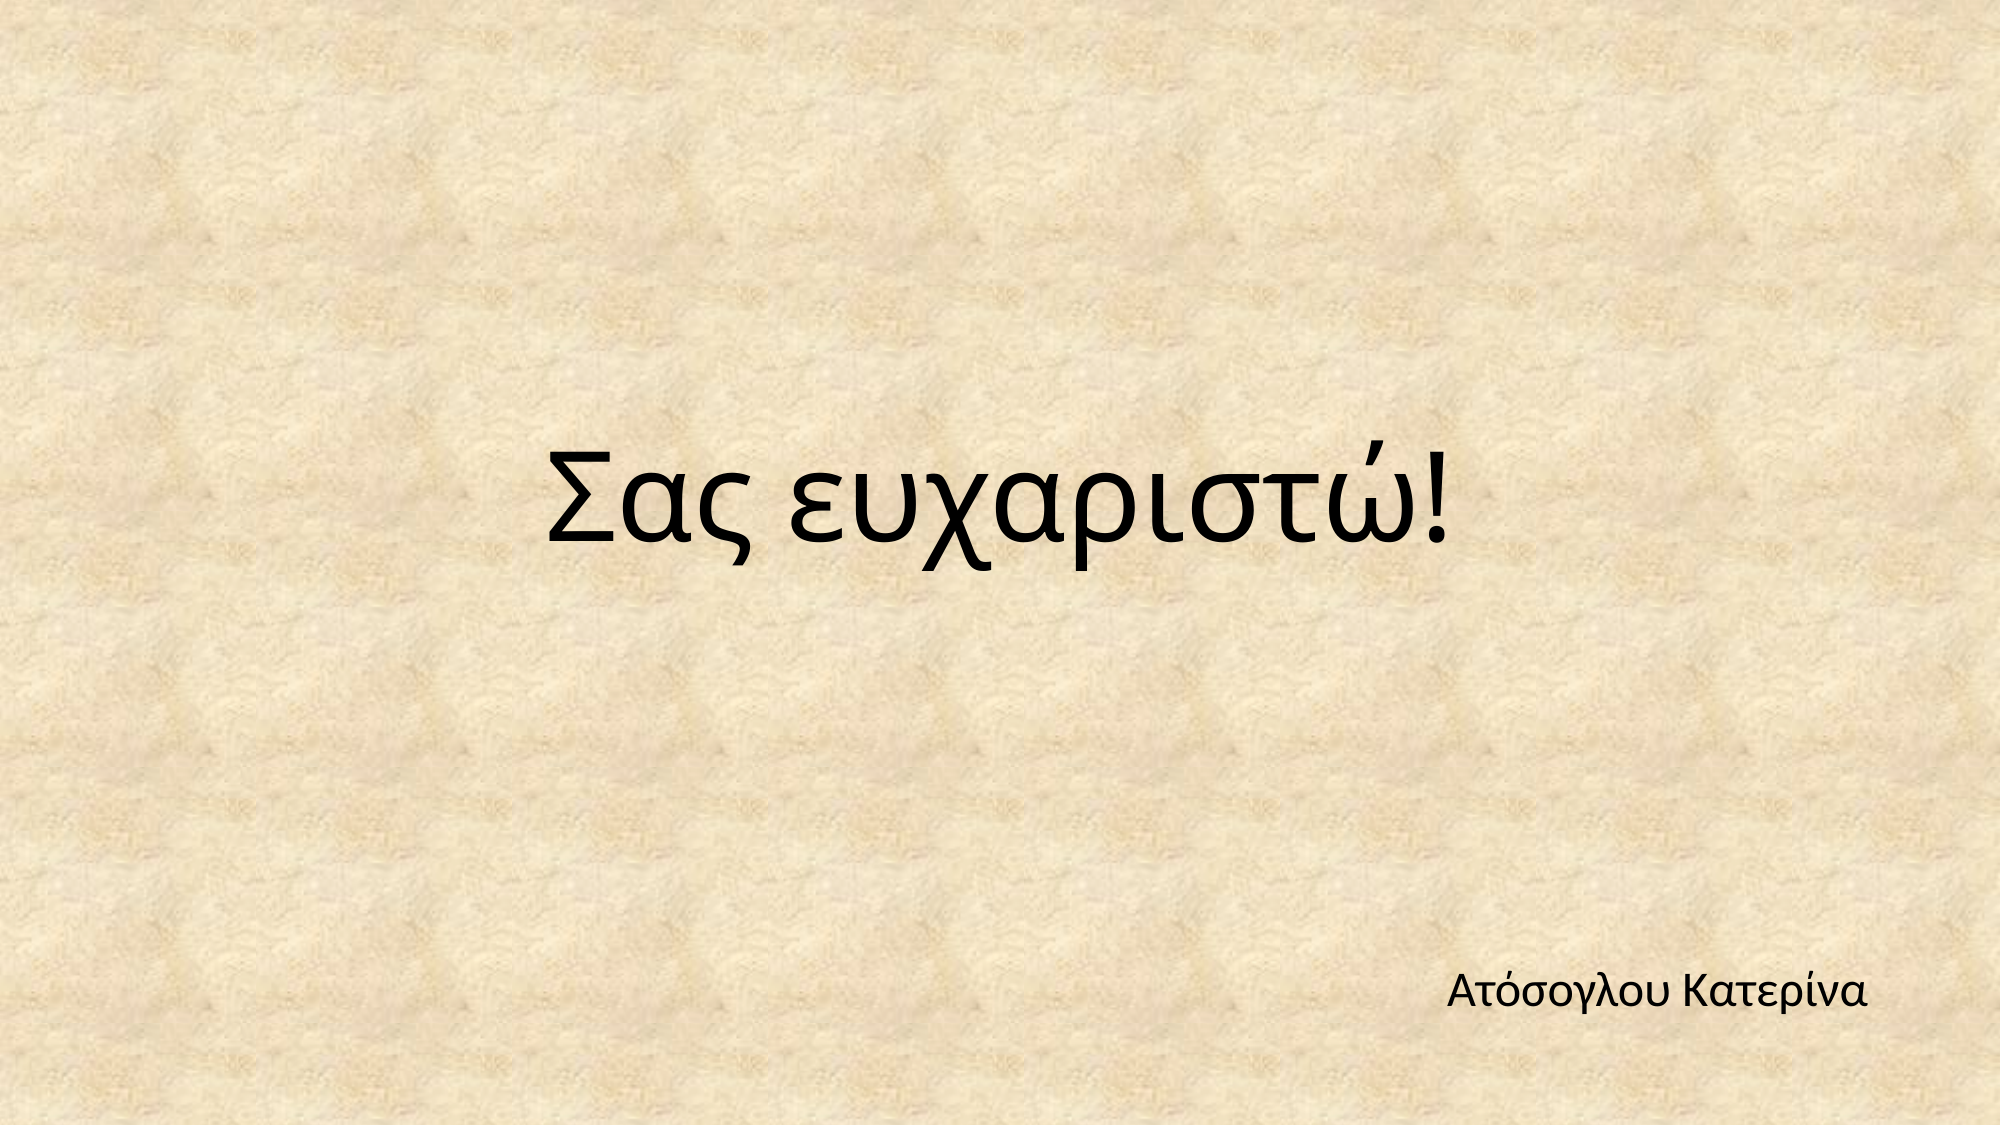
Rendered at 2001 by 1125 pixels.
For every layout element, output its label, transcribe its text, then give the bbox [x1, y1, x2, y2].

title Σας ευχαριστώ! [249, 184, 1750, 576]
subtitle Ατόσογλου Κατερίνα [907, 955, 2000, 1125]
